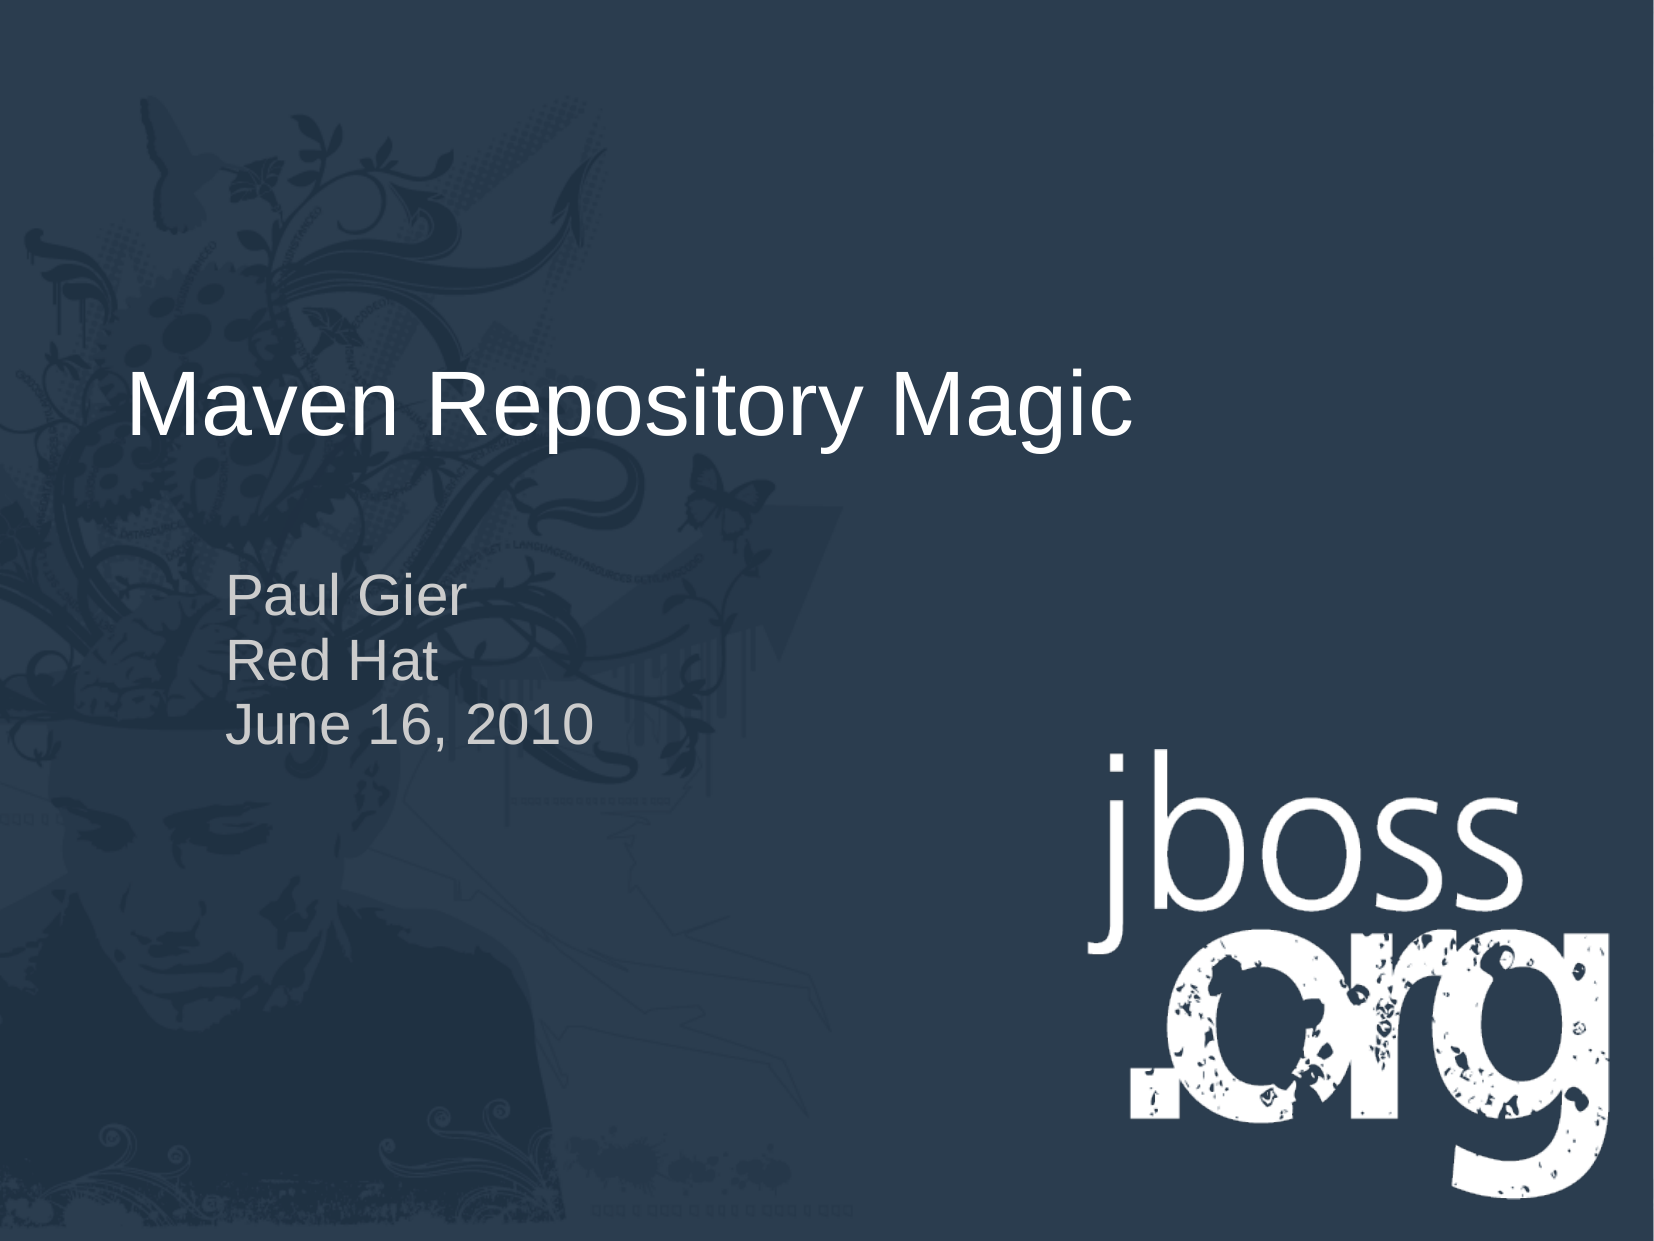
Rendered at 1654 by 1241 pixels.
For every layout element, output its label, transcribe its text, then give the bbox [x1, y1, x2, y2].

picture [0, 0, 1654, 1241]
subtitle Paul Gier Red Hat June 16, 2010 [225, 487, 929, 833]
title Maven Repository Magic [125, 300, 1538, 508]
